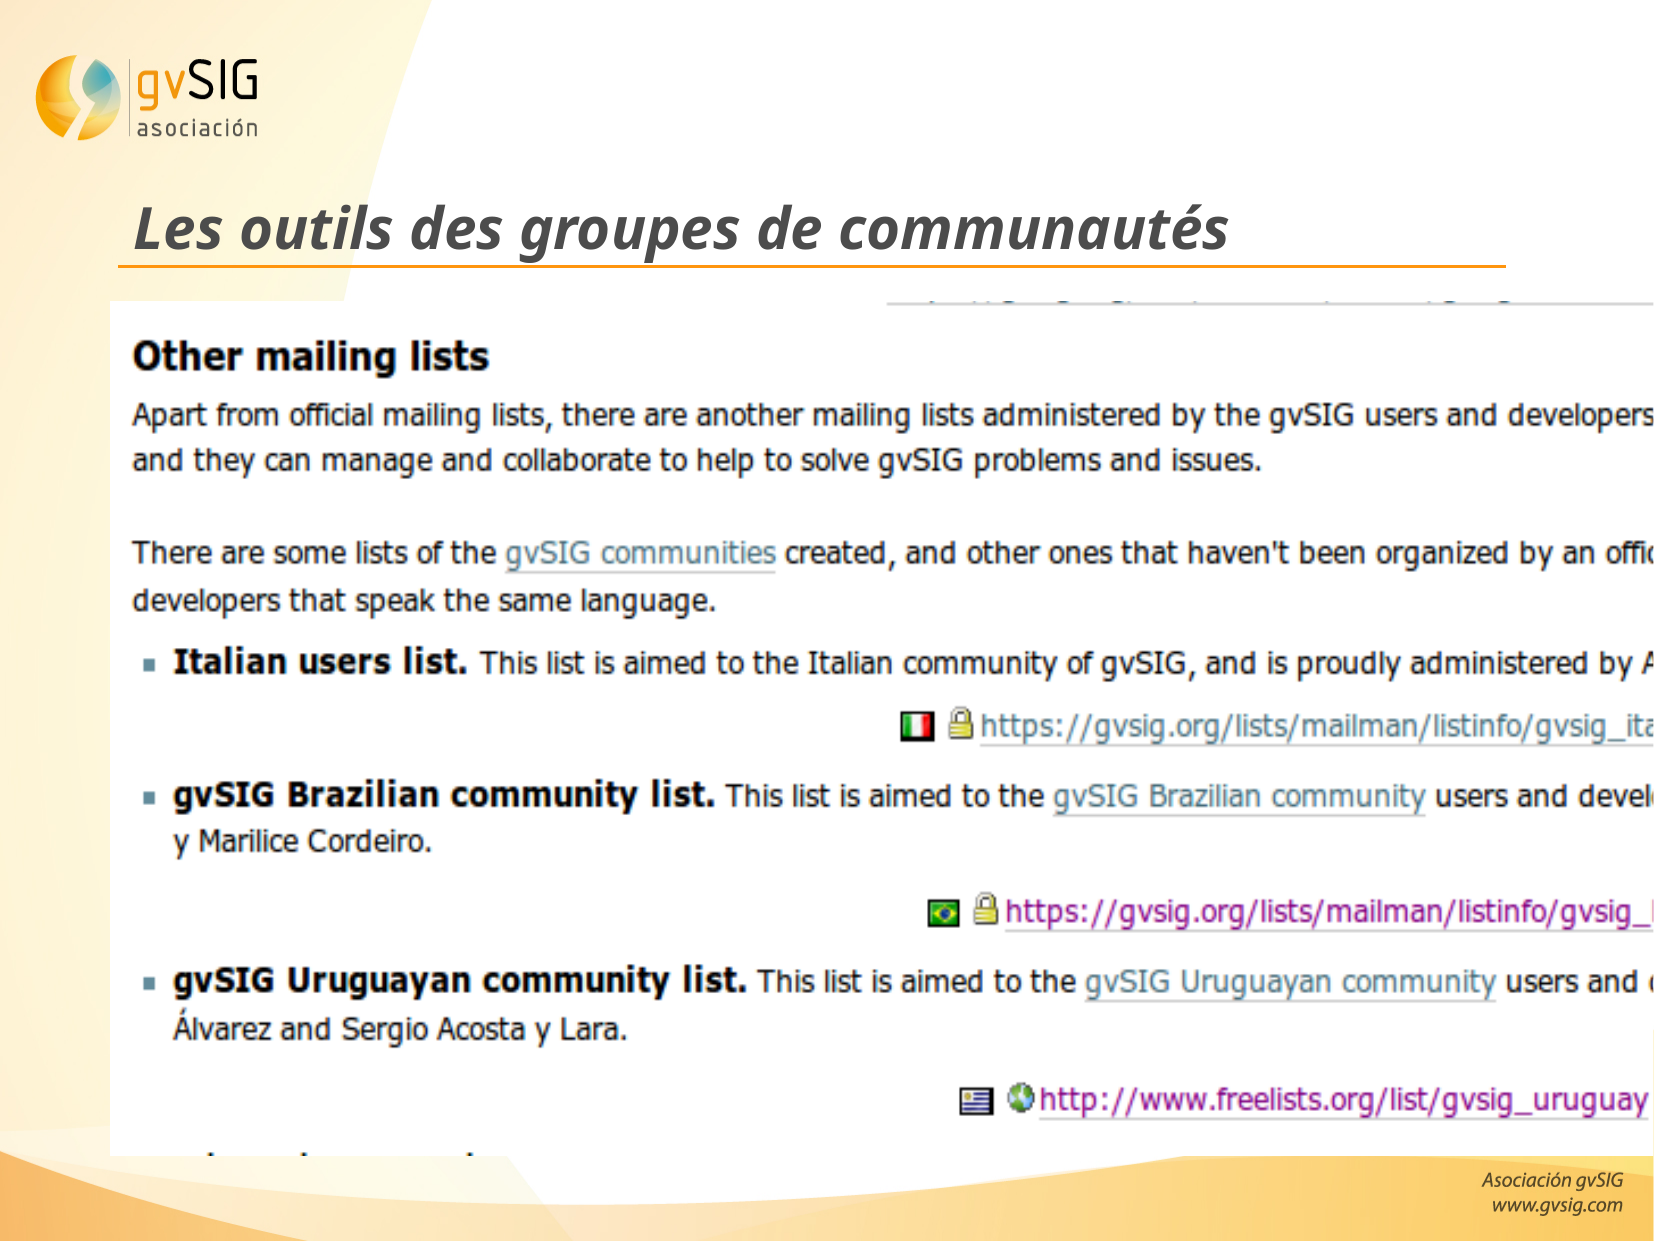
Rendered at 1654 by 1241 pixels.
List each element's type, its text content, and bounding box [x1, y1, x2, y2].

picture [0, 0, 1654, 1241]
title Les outils des groupes de communautés [118, 177, 1607, 276]
